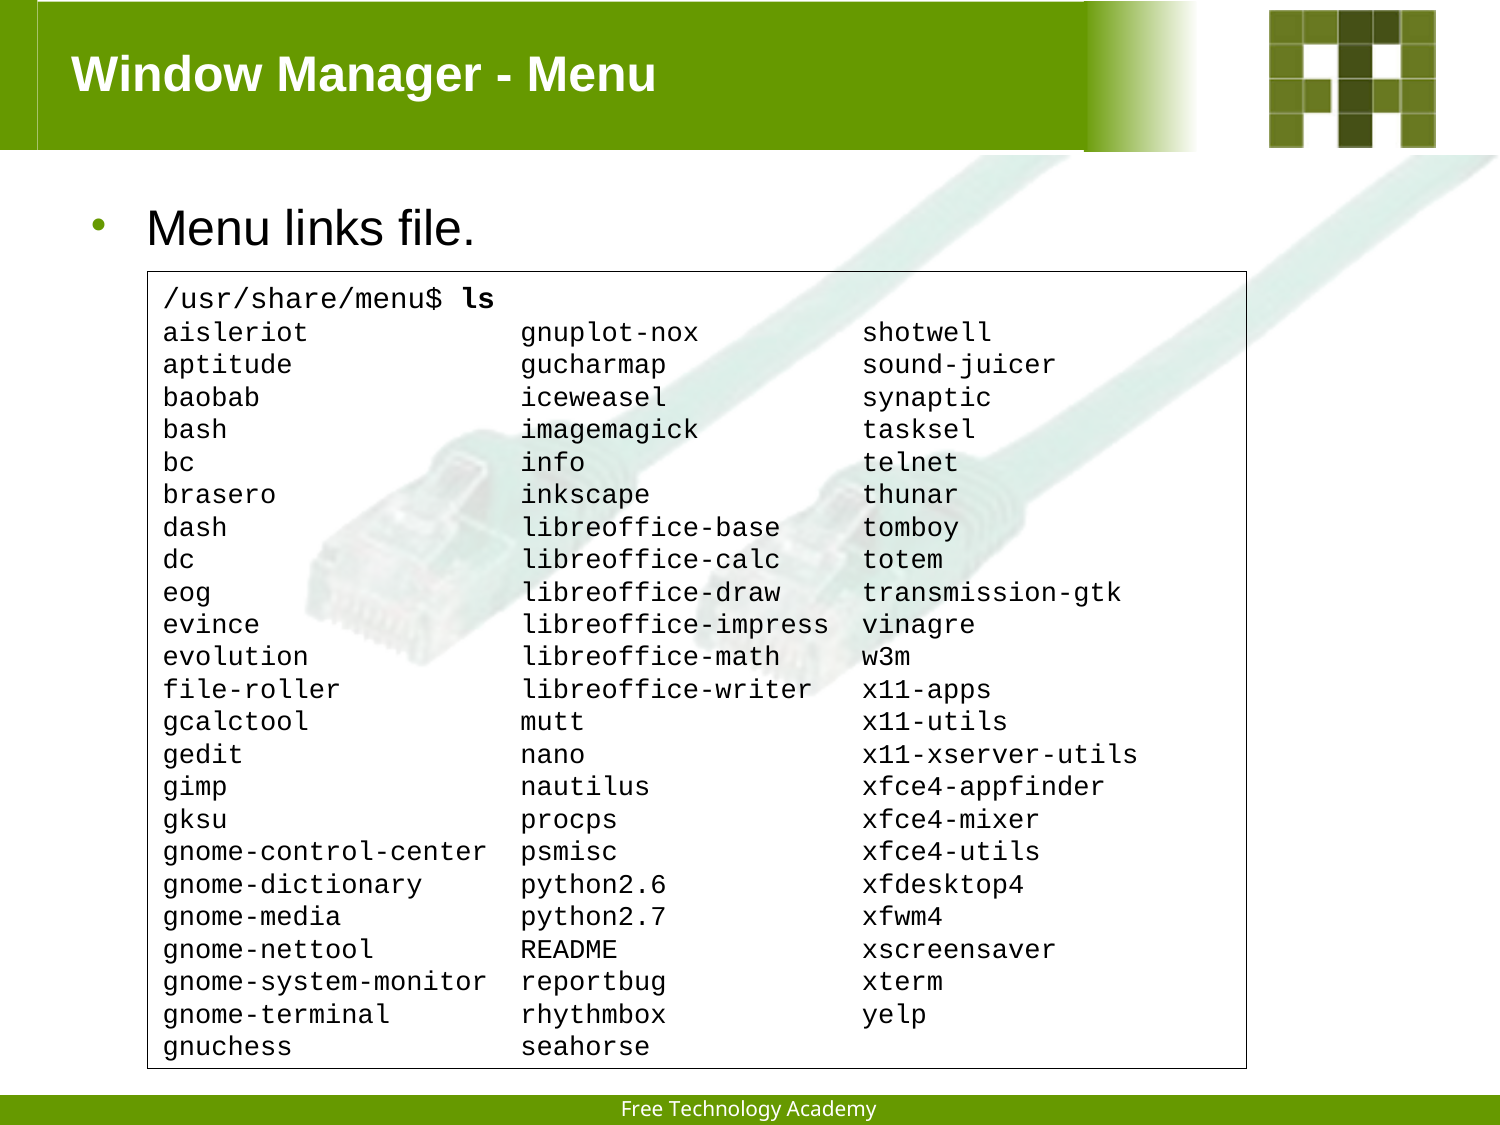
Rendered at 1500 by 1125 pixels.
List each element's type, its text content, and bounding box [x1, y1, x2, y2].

text_box /usr/share/menu$ ls aisleriot gnuplot-nox shotwell aptitude gucharmap sound-juicer baobab iceweasel synaptic bash imagemagick tasksel bc info telnet brasero inkscape thunar dash libreoffice-base tomboy dc libreoffice-calc totem eog libreoffice-draw transmission-gtk evince libreoffice-impress vinagre evolution libreoffice-math w3m file-roller libreoffice-writer x11-apps gcalctool mutt x11-utils gedit nano x11-xserver-utils gimp nautilus xfce4-appfinder gksu procps xfce4-mixer gnome-control-center psmisc xfce4-utils gnome-dictionary python2.6 xfdesktop4 gnome-media python2.7 xfwm4 gnome-nettool README xscreensaver gnome-system-monitor reportbug xterm gnome-terminal rhythmbox yelp gnuchess seahorse [147, 271, 1247, 1069]
list Menu links file. [75, 187, 1426, 1033]
picture [1269, 10, 1436, 148]
title Window Manager - Menu [56, 1, 1107, 152]
